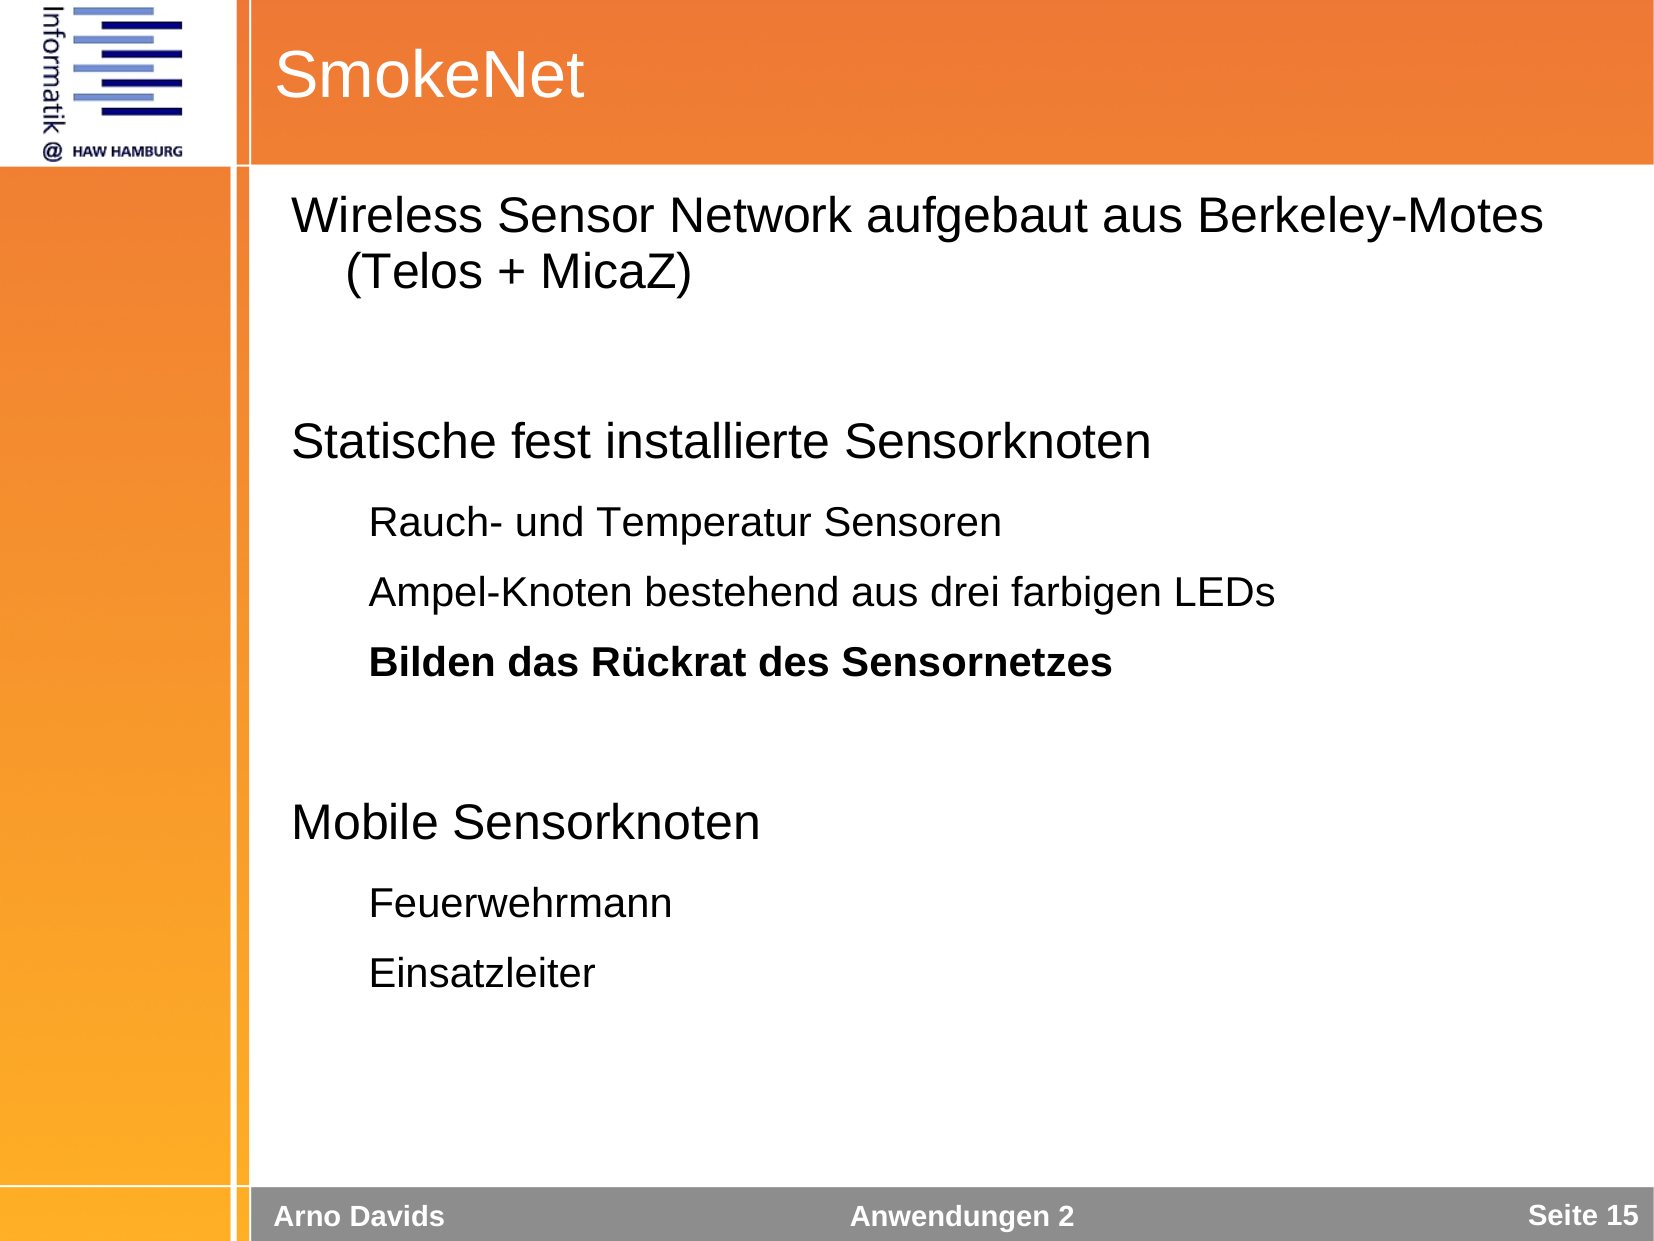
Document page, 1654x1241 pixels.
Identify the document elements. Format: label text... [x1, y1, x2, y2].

picture [43, 5, 186, 162]
picture [0, 0, 1654, 1241]
title SmokeNet [274, 19, 1651, 130]
list Wireless Sensor Network aufgebaut aus Berkeley-Motes (Telos + MicaZ) Statische fest installierte Sensorknoten Rauch- und Temperatur Sensoren Ampel-Knoten bestehend aus drei farbigen LEDs Bilden das Rückrat des Sensornetzes Mobile Sensorknoten Feuerwehrmann Einsatzleiter [274, 187, 1576, 1160]
